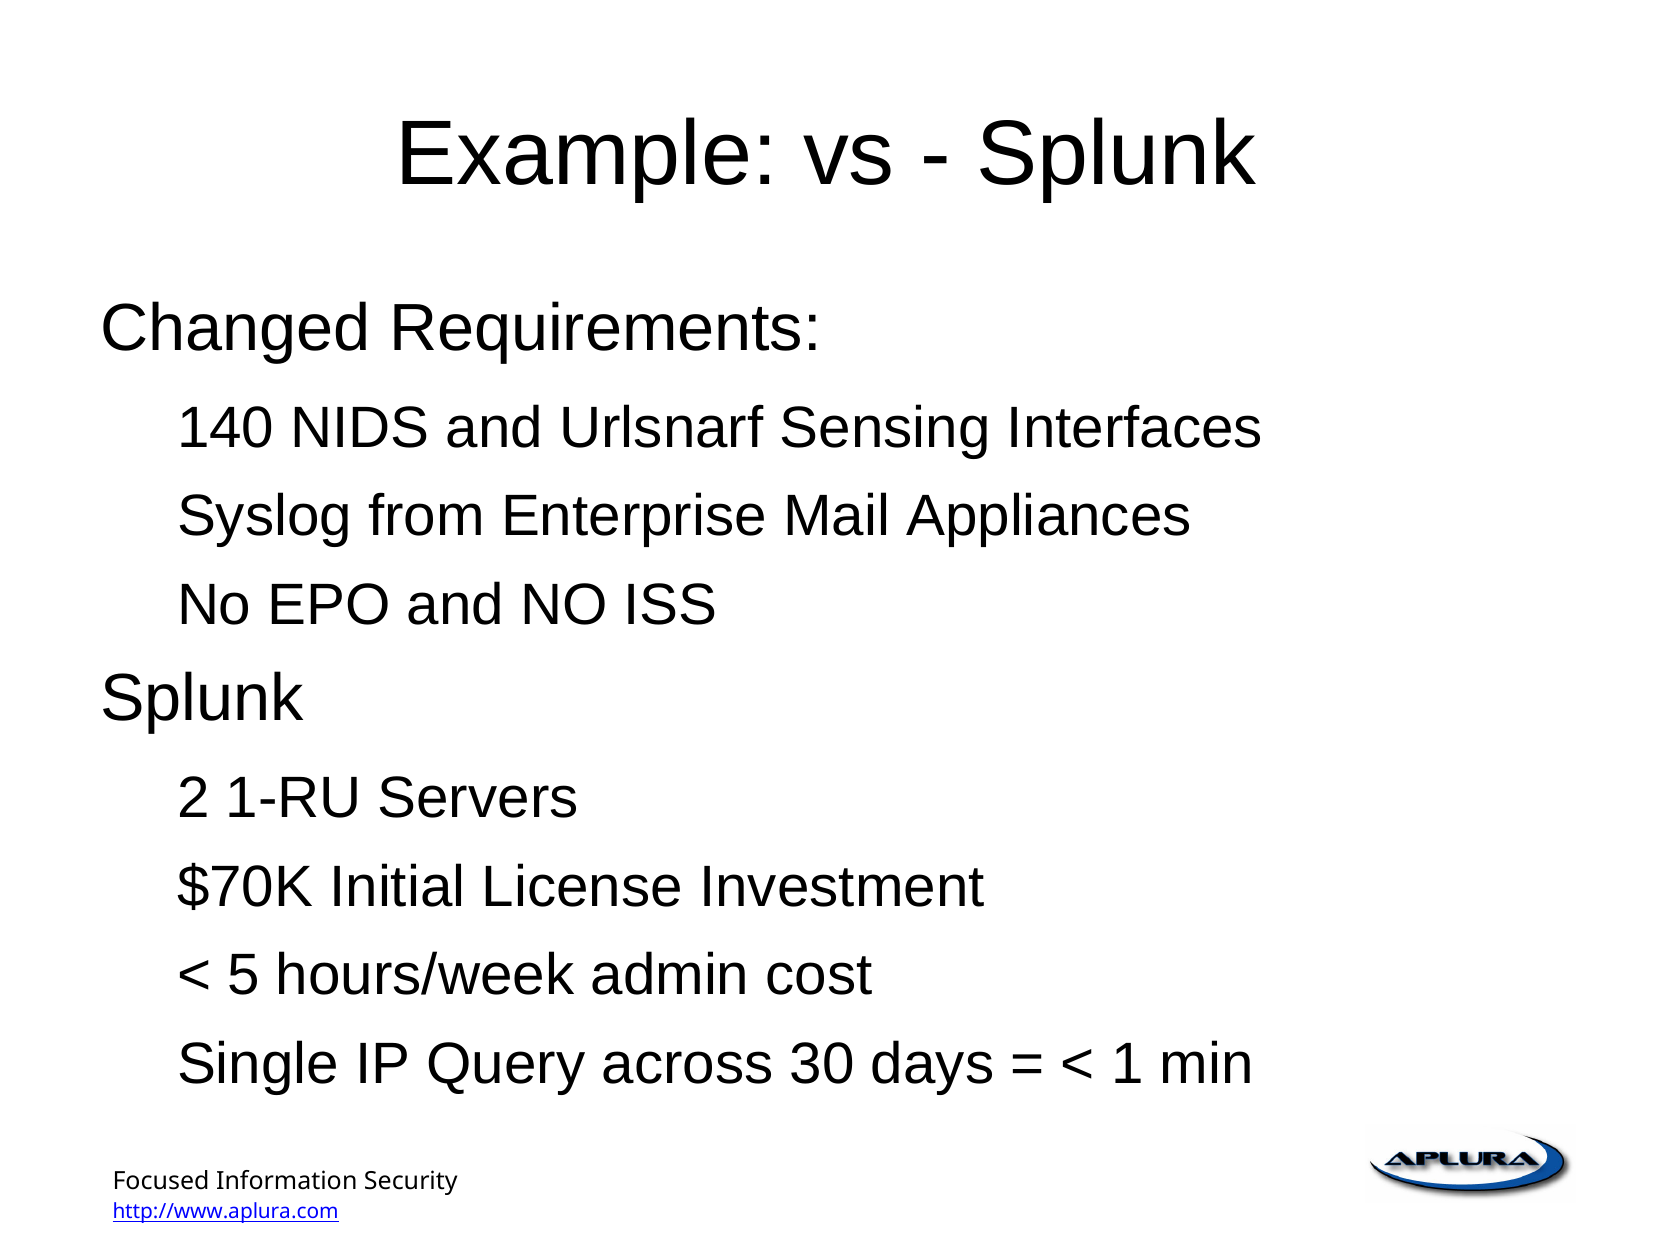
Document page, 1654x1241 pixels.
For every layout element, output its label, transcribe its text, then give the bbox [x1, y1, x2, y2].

picture [1365, 1124, 1576, 1203]
title Example: vs - Splunk [82, 56, 1571, 250]
list Changed Requirements: 140 NIDS and Urlsnarf Sensing Interfaces Syslog from Enterprise Mail Appliances No EPO and NO ISS Splunk 2 1-RU Servers $70K Initial License Investment < 5 hours/week admin cost Single IP Query across 30 days = < 1 min [82, 290, 1571, 1165]
